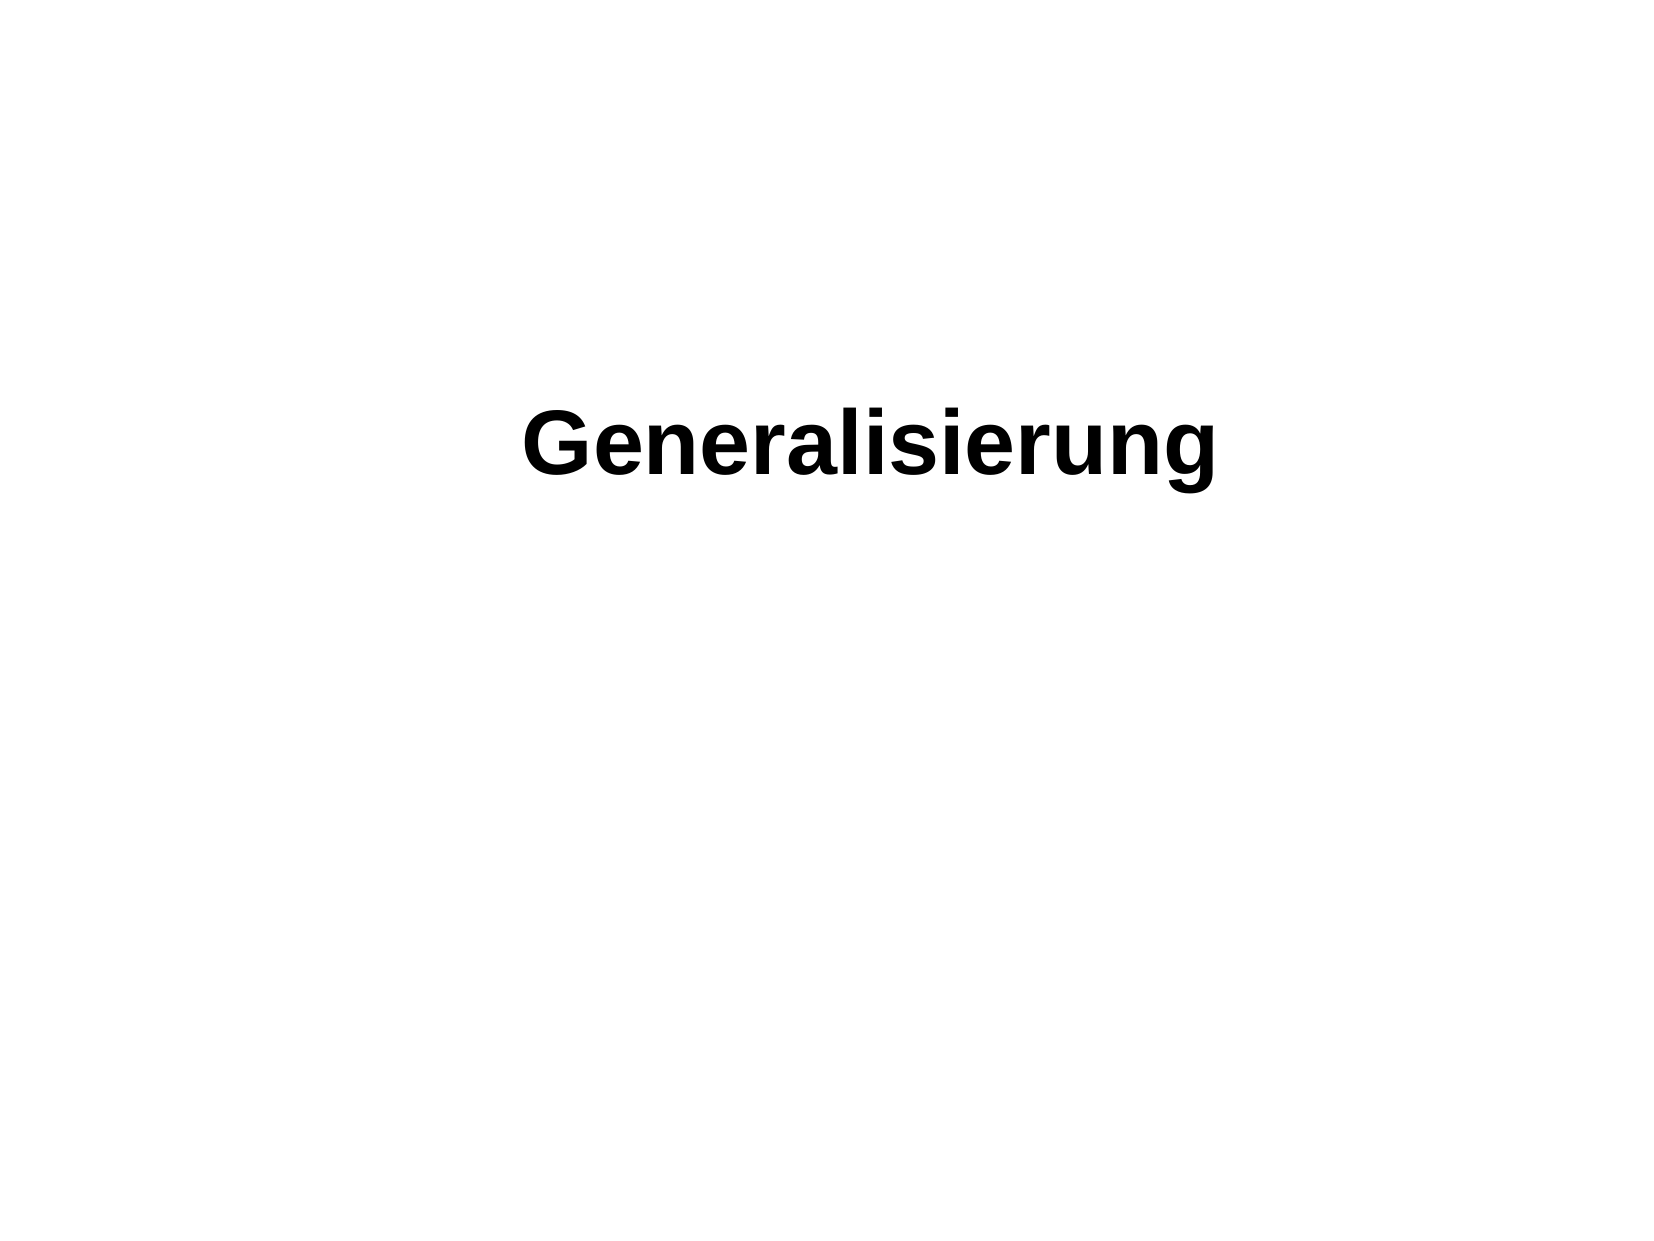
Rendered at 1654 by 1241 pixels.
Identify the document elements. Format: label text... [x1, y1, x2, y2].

text_box Generalisierung [147, 383, 1595, 502]
